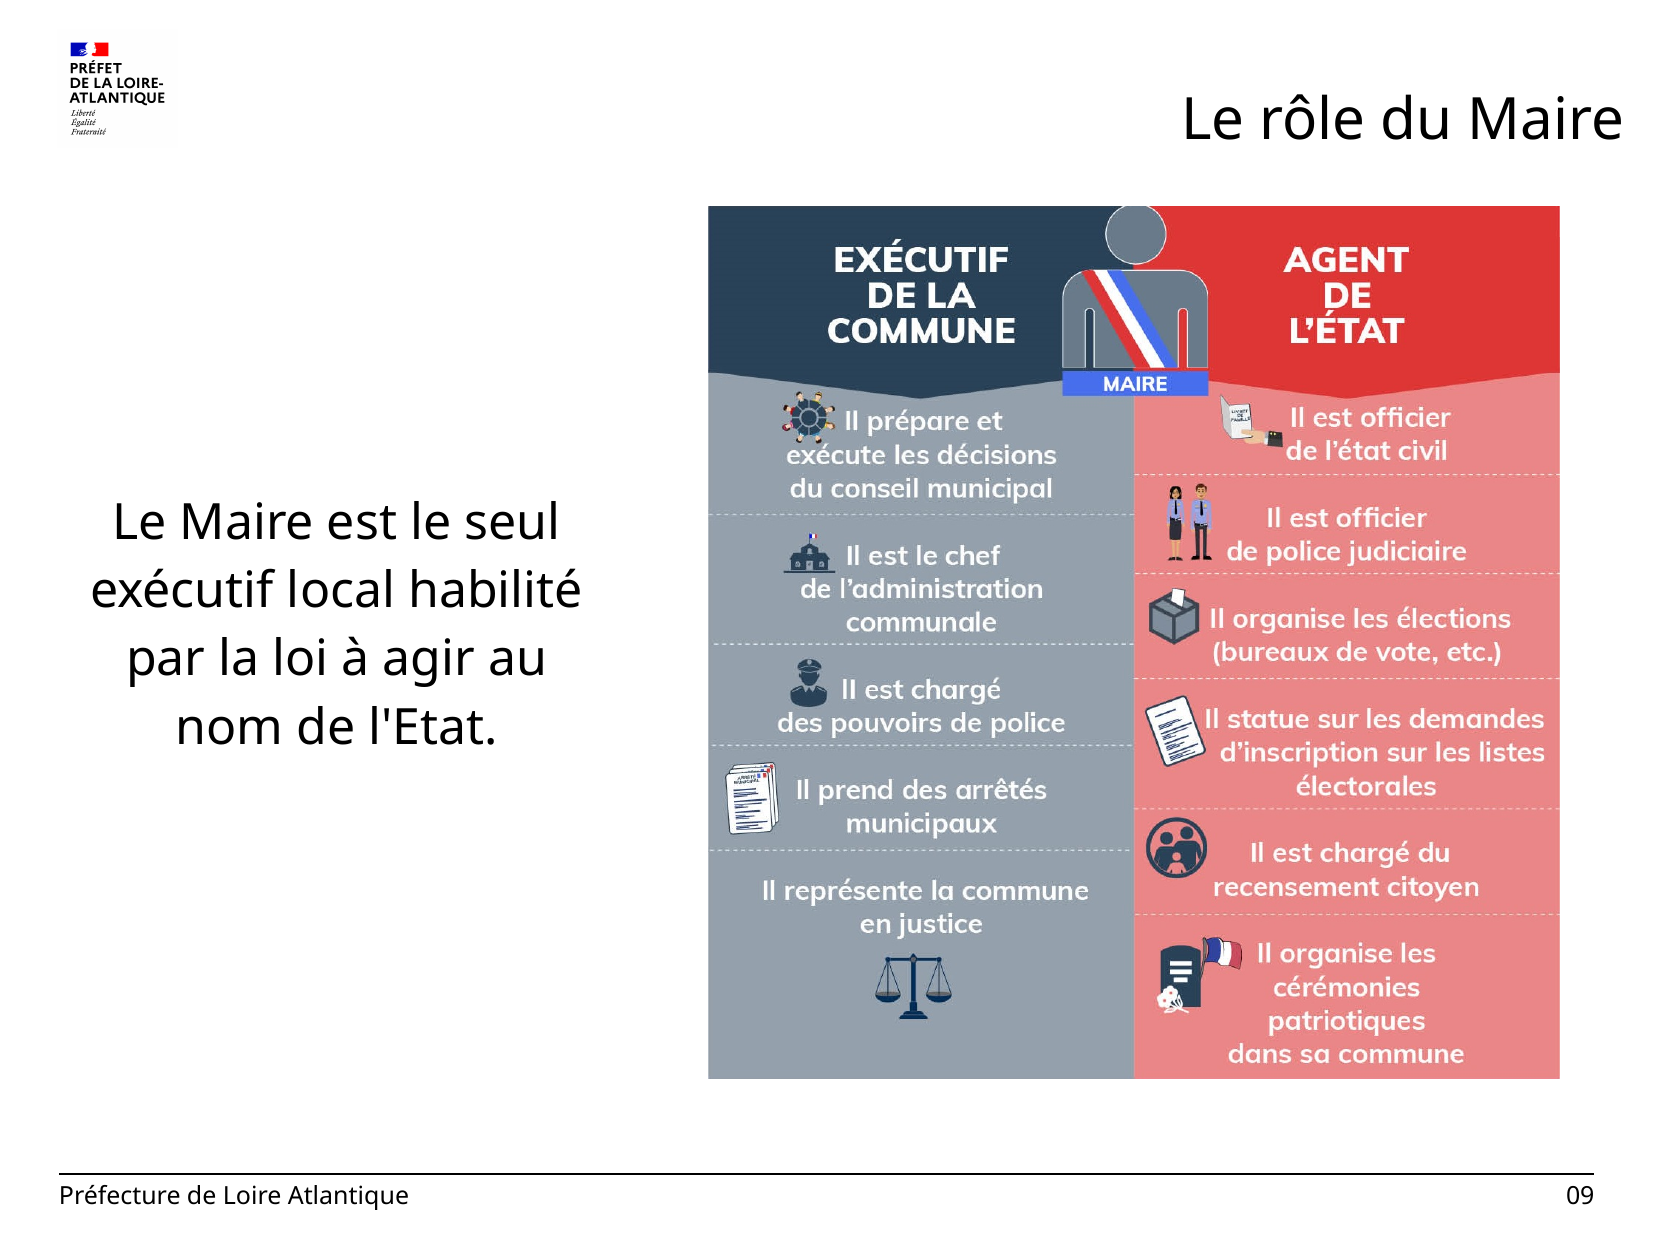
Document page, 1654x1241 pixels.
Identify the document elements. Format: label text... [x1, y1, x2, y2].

text_box Préfecture de Loire Atlantique [59, 1179, 473, 1211]
title Le rôle du Maire [135, 26, 1625, 207]
picture [57, 29, 178, 148]
picture [708, 206, 1560, 1079]
list Le Maire est le seul exécutif local habilité par la loi à agir au nom de l'Etat. [83, 290, 591, 1010]
text_box 09 [1535, 1179, 1595, 1210]
